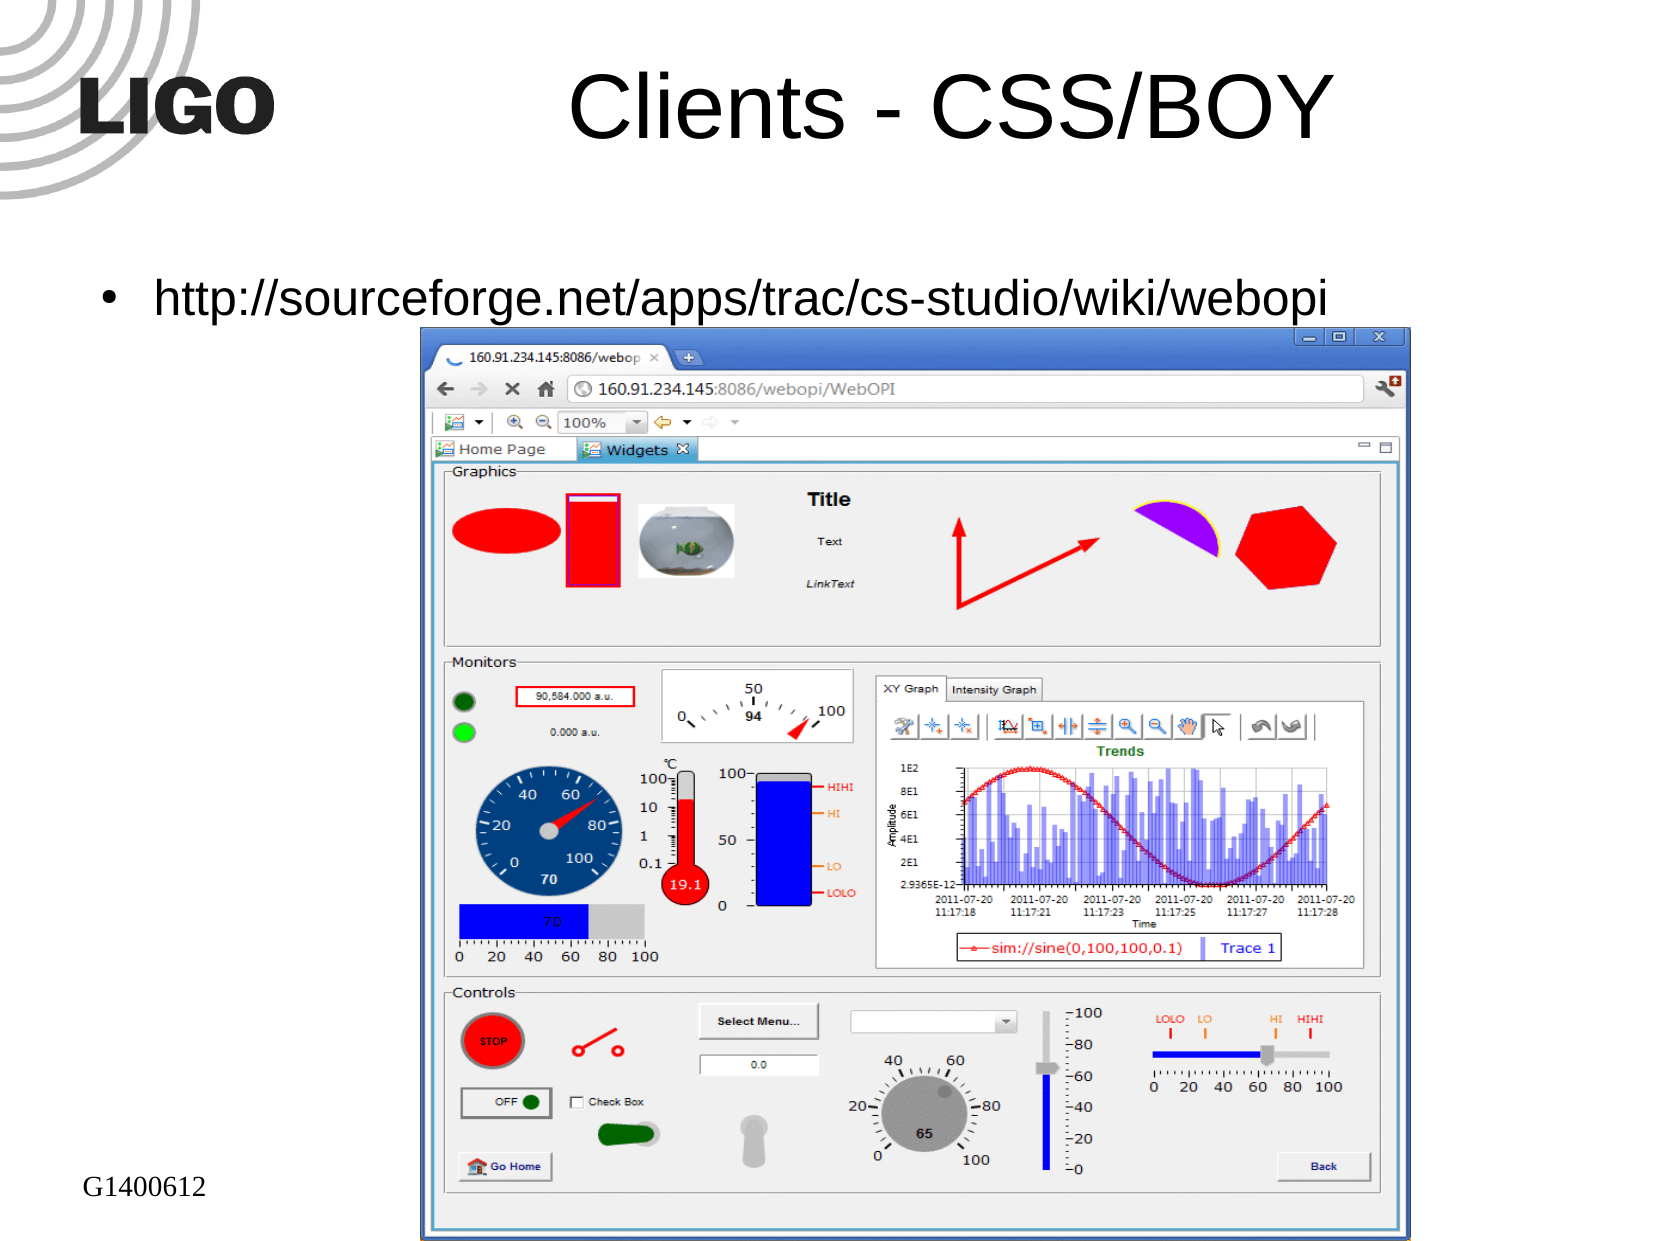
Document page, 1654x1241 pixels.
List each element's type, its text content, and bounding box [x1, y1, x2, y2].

title Clients - CSS/BOY [315, 2, 1591, 211]
picture [0, 0, 274, 200]
list http://sourceforge.net/apps/trac/cs-studio/wiki/webopi [82, 270, 1538, 990]
picture [420, 327, 1411, 1241]
